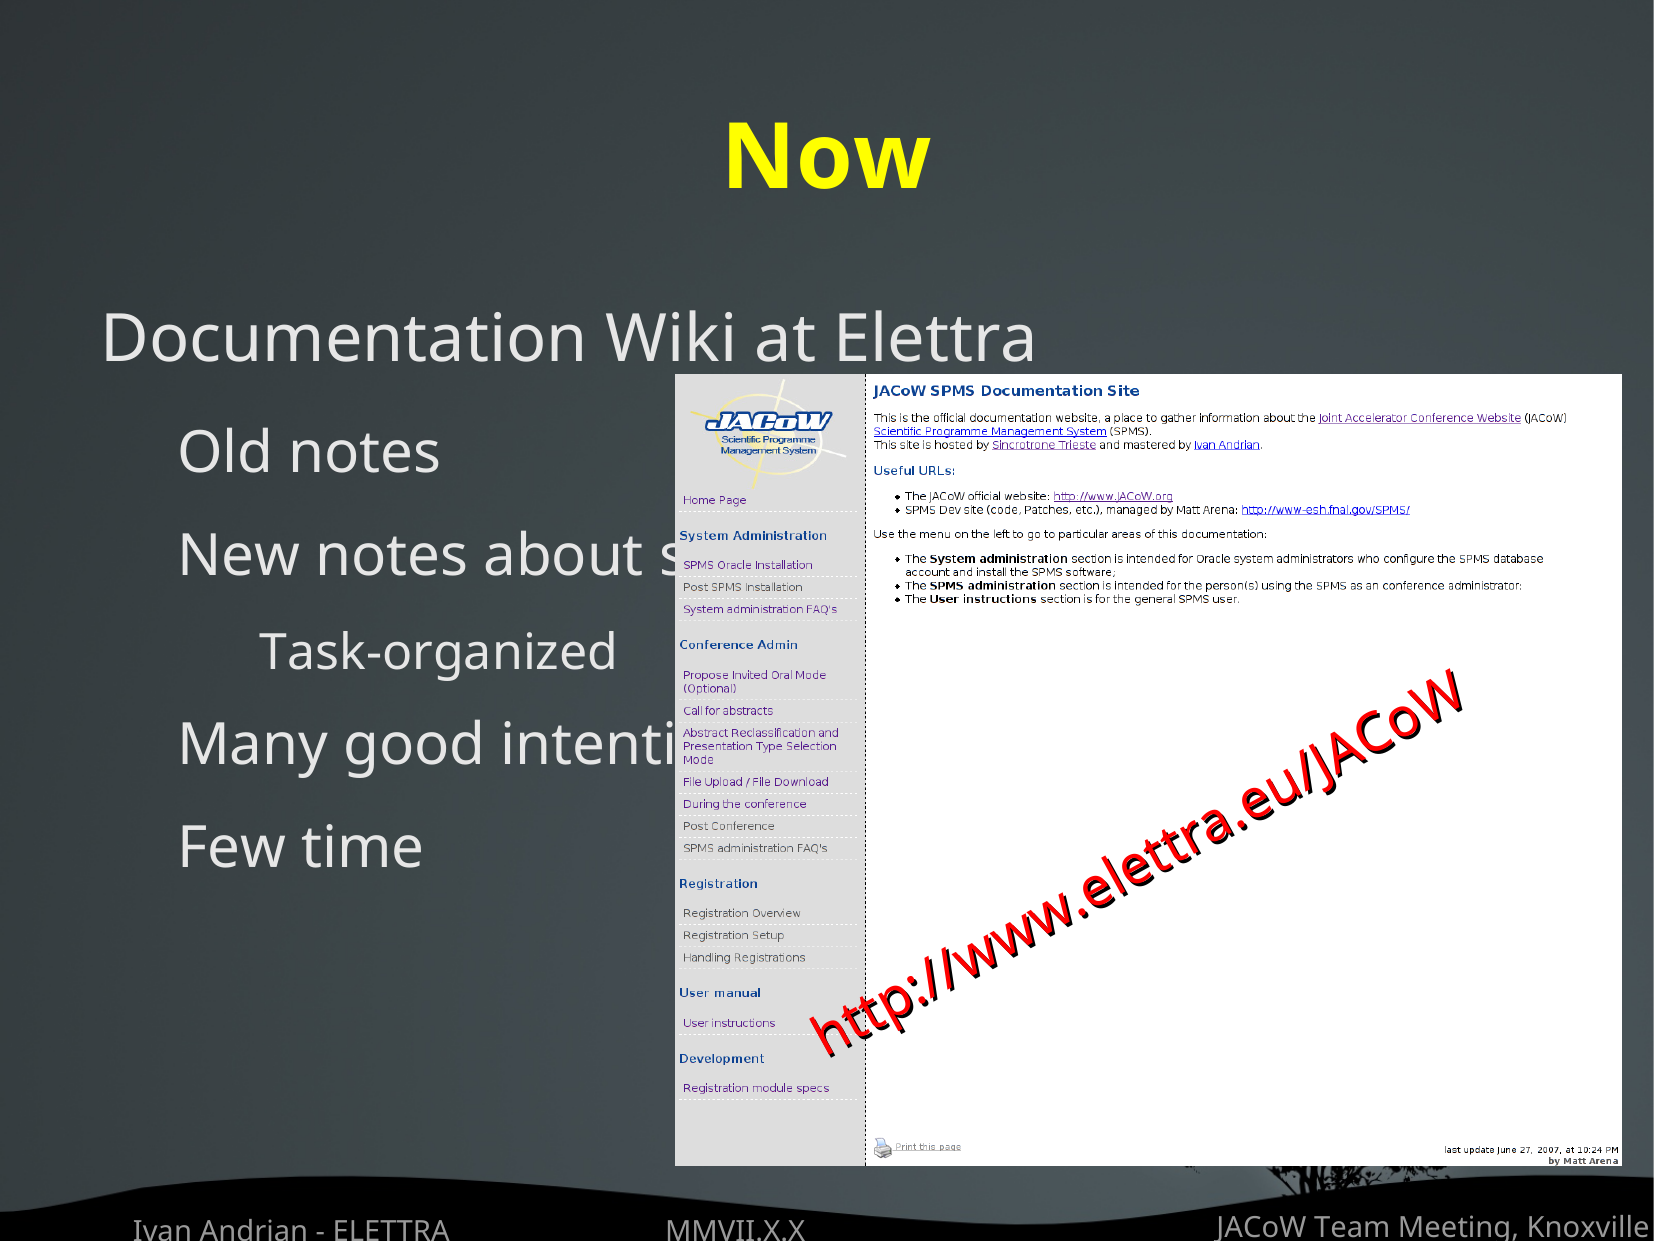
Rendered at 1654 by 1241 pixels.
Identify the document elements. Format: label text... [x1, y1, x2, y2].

picture [1497, 1223, 1506, 1235]
picture [240, 1227, 249, 1239]
picture [205, 1224, 211, 1232]
picture [277, 1233, 284, 1239]
picture [696, 1224, 703, 1241]
picture [679, 1224, 686, 1241]
picture [670, 1224, 677, 1241]
text_box http://www.elettra.eu/JACoW [780, 572, 1613, 1088]
picture [434, 1235, 447, 1241]
picture [0, 0, 1654, 1241]
picture [417, 1232, 426, 1241]
picture [791, 1232, 802, 1241]
picture [223, 1227, 231, 1241]
picture [437, 1224, 443, 1232]
list Documentation Wiki at Elettra Old notes New notes about system parameters by Matt Task-organized Many good intentions and ideas Few time [82, 290, 1571, 1094]
picture [705, 1224, 712, 1241]
picture [202, 1235, 215, 1241]
picture [417, 1222, 425, 1230]
picture [389, 1222, 403, 1241]
picture [295, 1227, 303, 1241]
title Now [82, 56, 1571, 250]
picture [161, 1233, 168, 1239]
picture [179, 1227, 187, 1241]
picture [766, 1232, 777, 1241]
